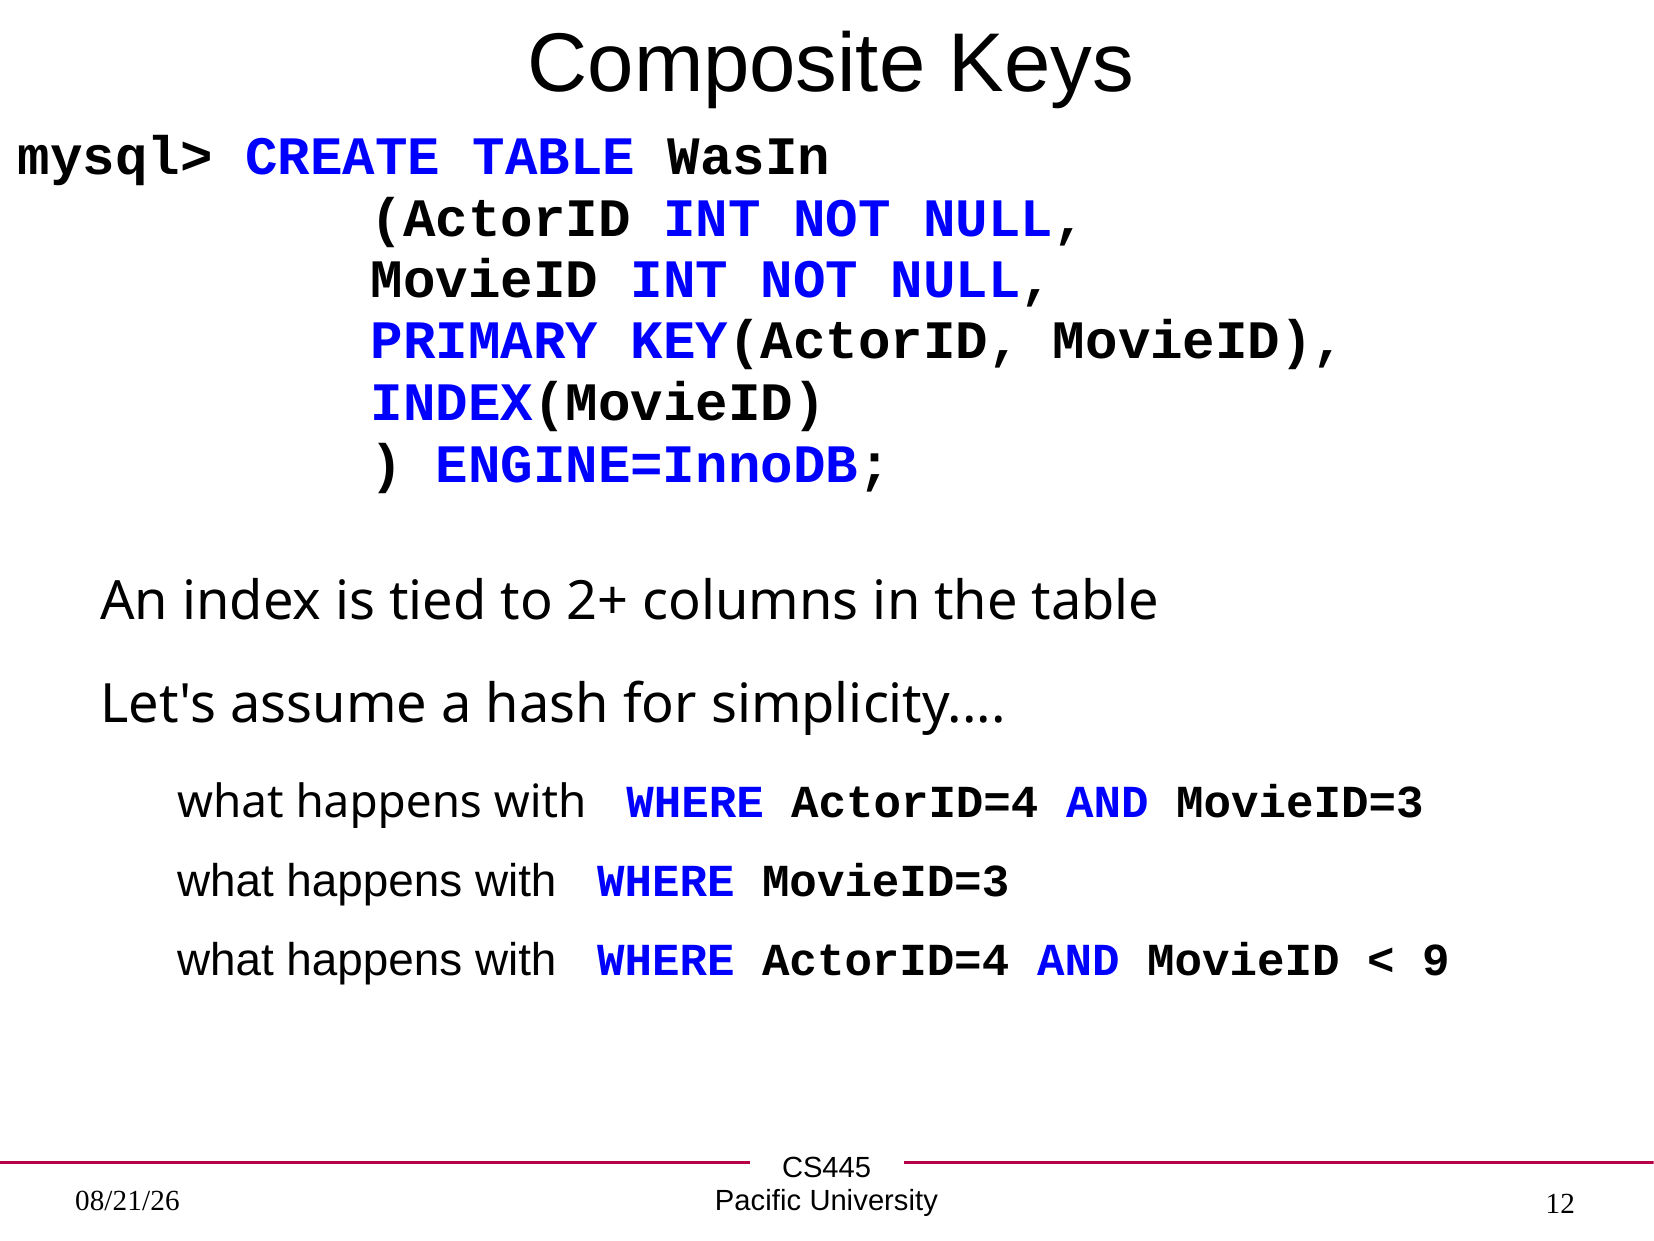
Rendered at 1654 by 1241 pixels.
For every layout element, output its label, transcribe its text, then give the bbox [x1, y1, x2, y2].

list An index is tied to 2+ columns in the table Let's assume a hash for simplicity.... what happens with WHERE ActorID=4 AND MovieID=3 what happens with WHERE MovieID=3 what happens with WHERE ActorID=4 AND MovieID < 9 [82, 561, 1571, 1111]
title Composite Keys [86, 15, 1576, 109]
text_box mysql> CREATE TABLE WasIn (ActorID INT NOT NULL, MovieID INT NOT NULL, PRIMARY KEY(ActorID, MovieID), INDEX(MovieID) ) ENGINE=InnoDB; [0, 129, 1640, 531]
